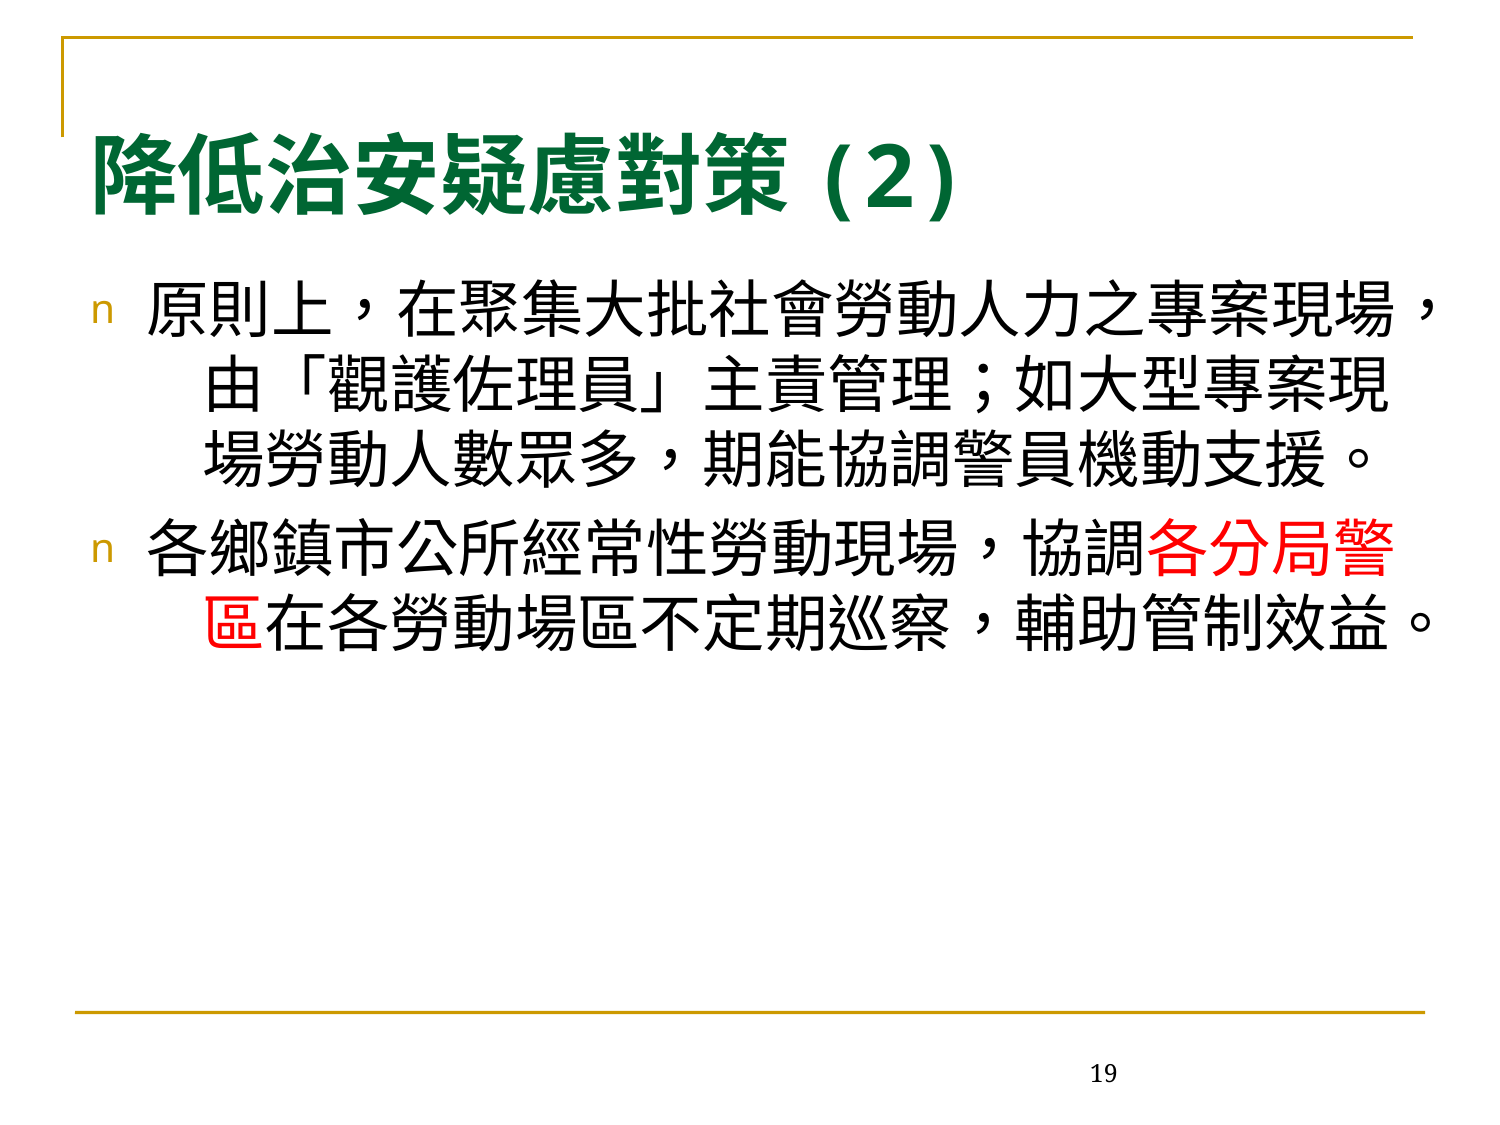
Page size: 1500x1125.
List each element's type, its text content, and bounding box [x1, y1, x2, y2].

text_box [1074, 1024, 1426, 1100]
list 原則上，在聚集大批社會勞動人力之專案現場，由「觀護佐理員」主責管理；如大型專案現場勞動人數眾多，期能協調警員機動支援。 各鄉鎮市公所經常性勞動現場，協調各分局警區在各勞動場區不定期巡察，輔助管制效益。 [75, 262, 1426, 1006]
title 降低治安疑慮對策(2) [75, 45, 1426, 233]
